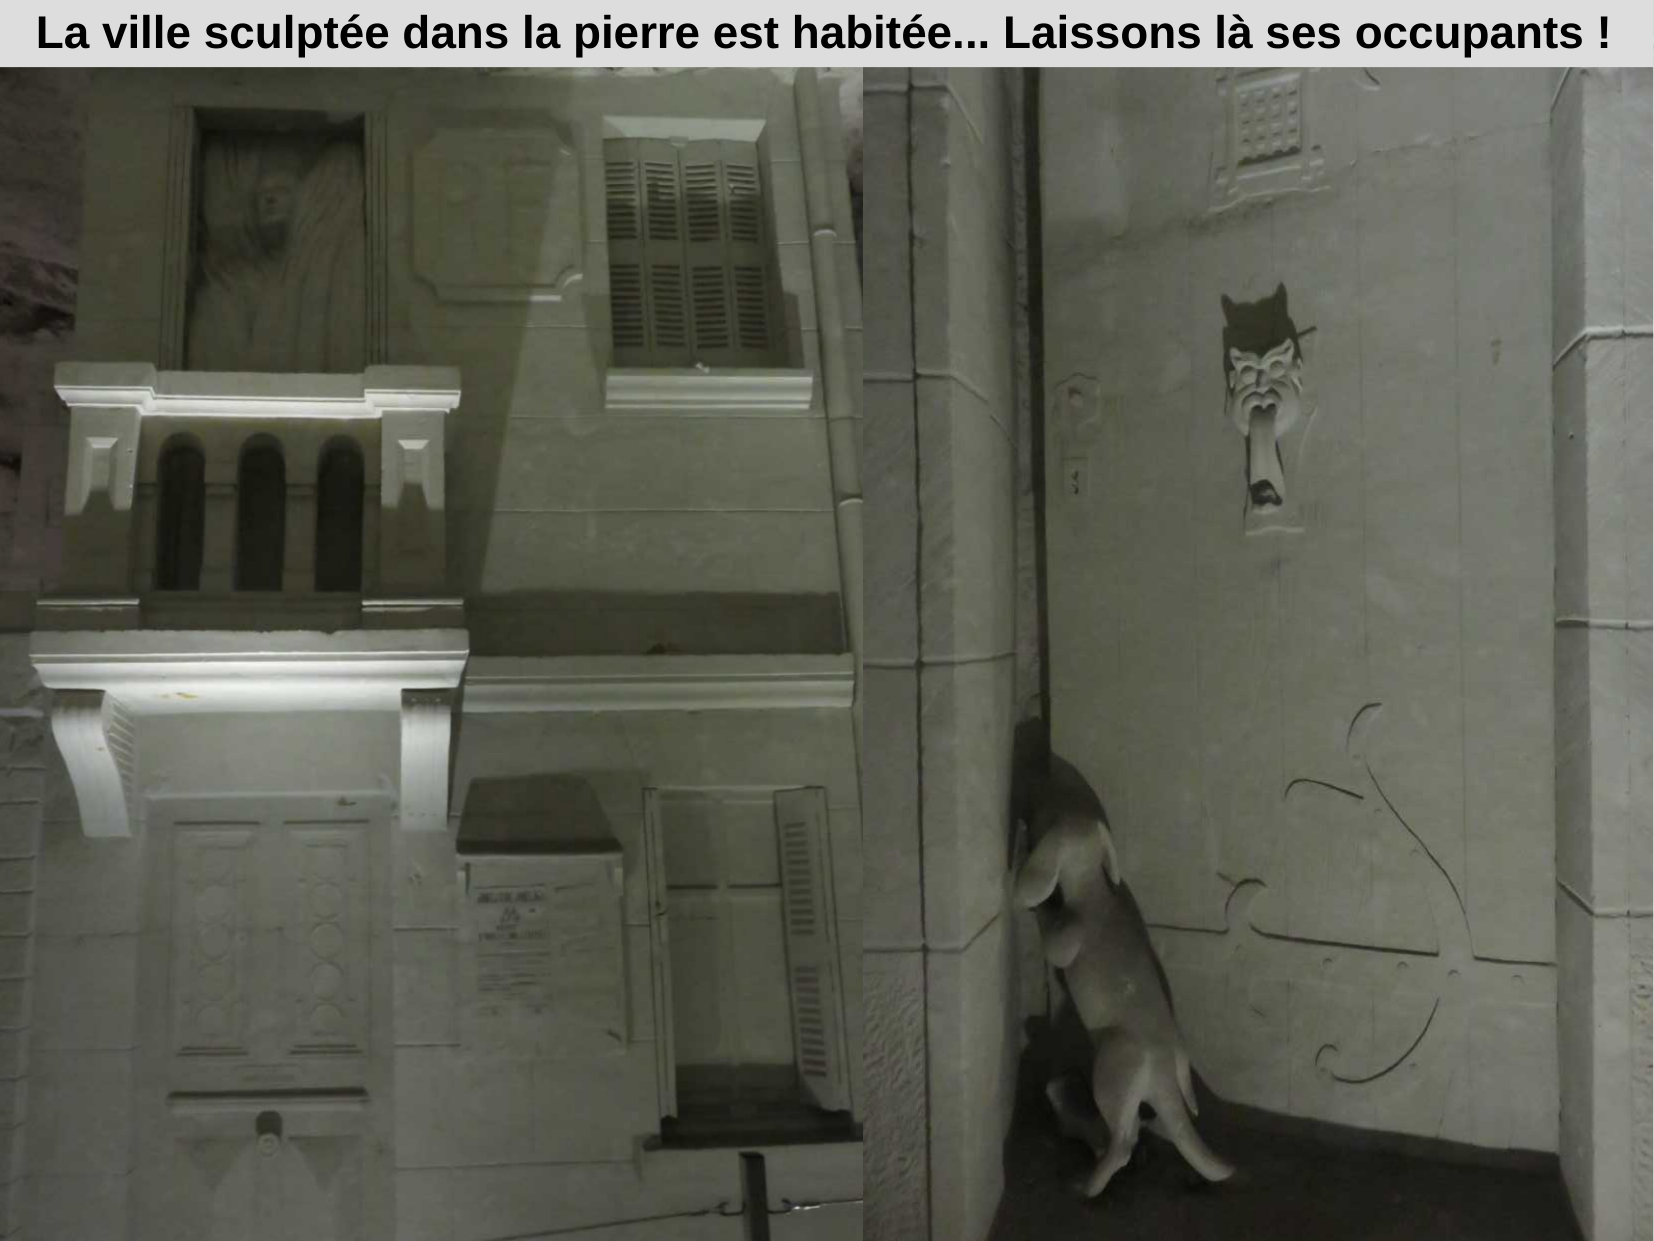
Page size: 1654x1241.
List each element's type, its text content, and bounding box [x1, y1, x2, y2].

text_box La ville sculptée dans la pierre est habitée... Laissons là ses occupants ! [0, 0, 1654, 68]
picture [0, 68, 1654, 1241]
